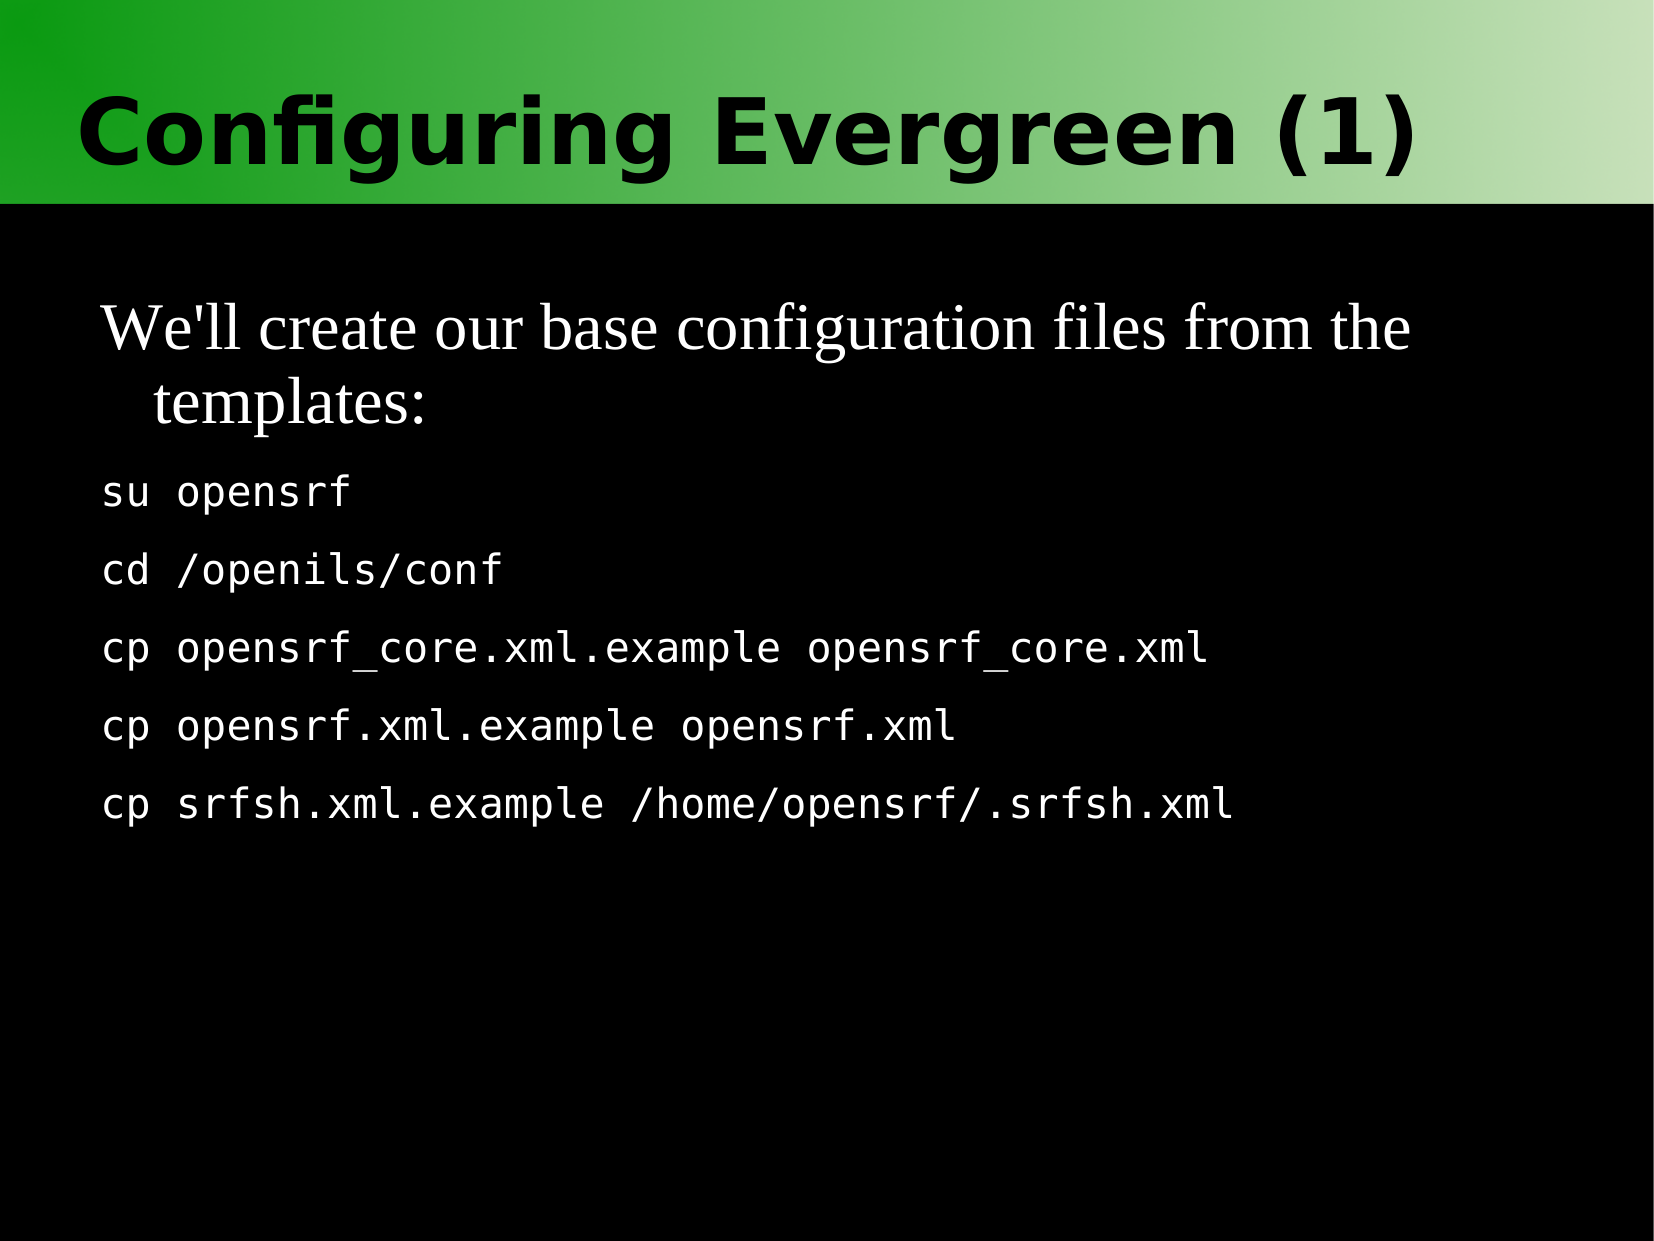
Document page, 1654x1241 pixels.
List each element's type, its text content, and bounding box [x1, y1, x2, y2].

picture [0, 0, 1654, 1241]
list We'll create our base configuration files from the templates: su opensrf cd /openils/conf cp opensrf_core.xml.example opensrf_core.xml cp opensrf.xml.example opensrf.xml cp srfsh.xml.example /home/opensrf/.srfsh.xml [82, 290, 1571, 1094]
title Configuring Evergreen (1) [76, 36, 1565, 229]
